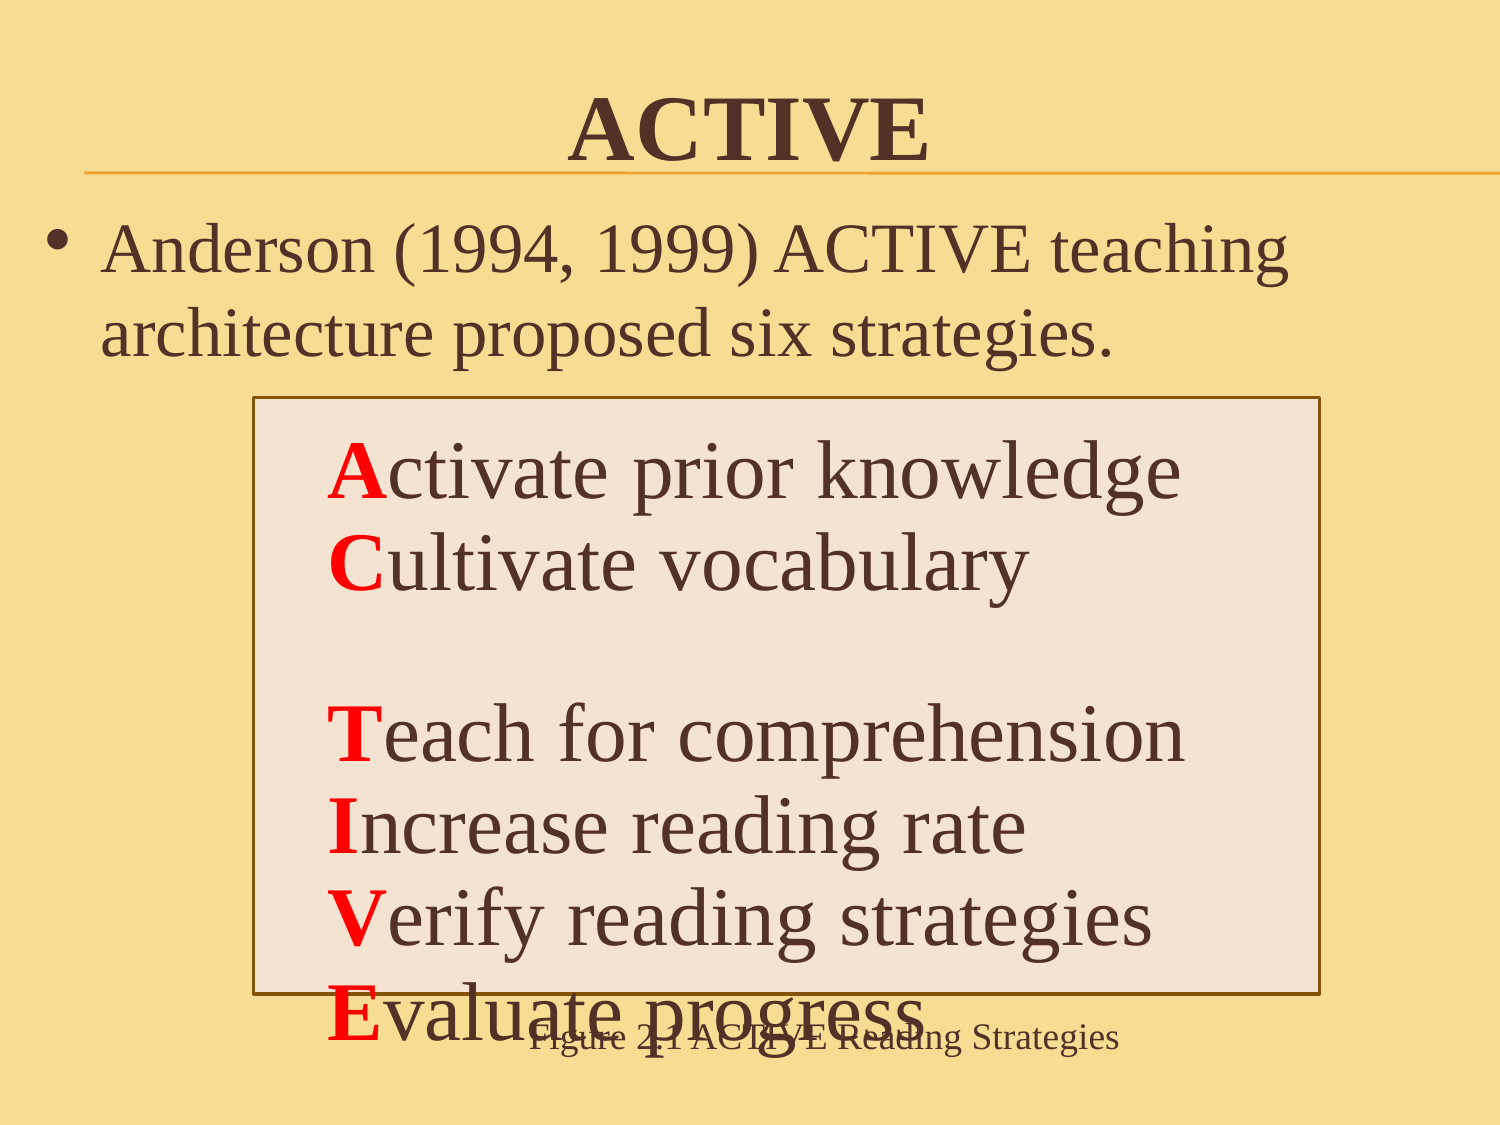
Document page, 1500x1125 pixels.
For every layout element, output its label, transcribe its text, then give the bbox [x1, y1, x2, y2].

text_box [253, 421, 1320, 994]
title ACTIVE [0, 54, 1500, 192]
list Anderson (1994, 1999) ACTIVE teaching architecture proposed six strategies. [29, 196, 1475, 421]
text_box Activate prior knowledge Cultivate vocabulary Teach for comprehension Increase reading rate Verify reading strategies Evaluate progress [312, 427, 1412, 1125]
